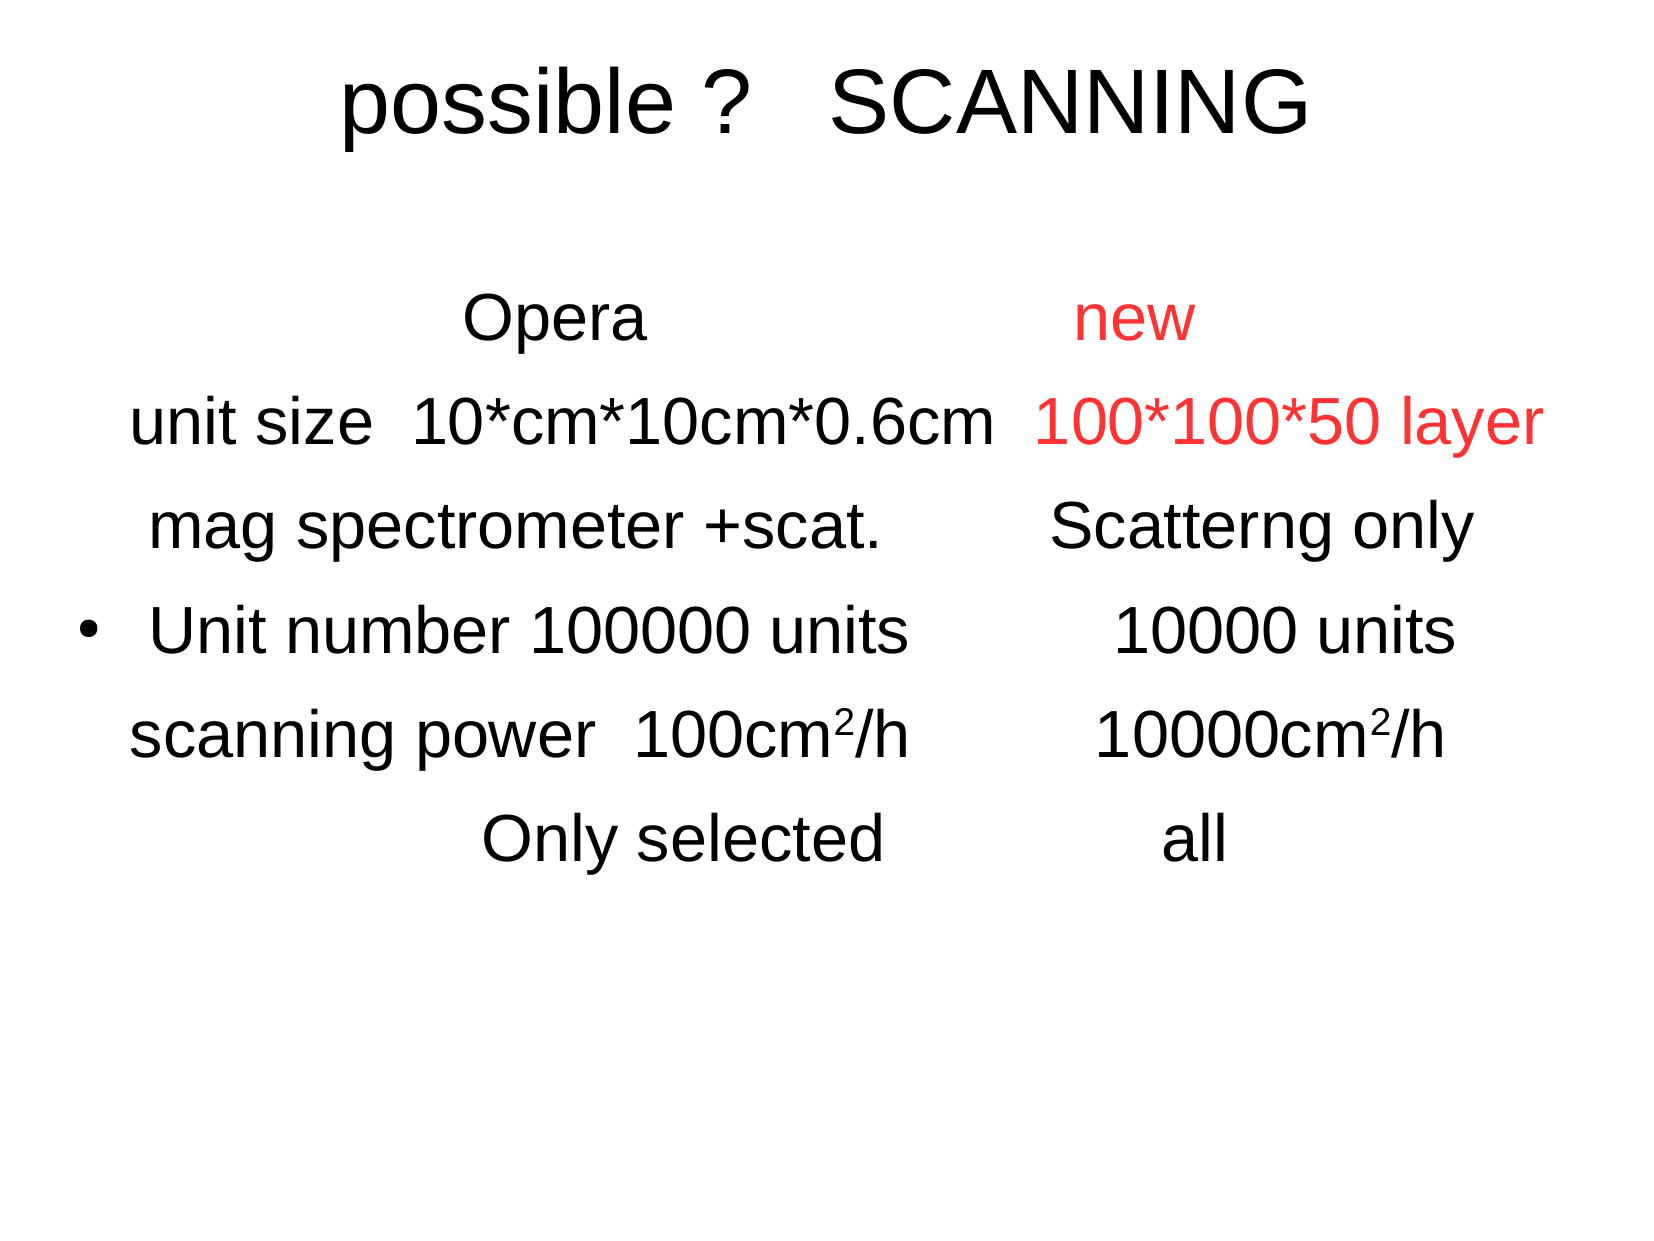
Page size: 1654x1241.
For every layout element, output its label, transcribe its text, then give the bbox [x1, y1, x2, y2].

list Opera new unit size 10*cm*10cm*0.6cm 100*100*50 layer mag spectrometer +scat. Scatterng only Unit number 100000 units 10000 units scanning power 100cm2/h 10000cm2/h Only selected all [59, 279, 1548, 1099]
title possible ? SCANNING [82, 49, 1571, 257]
